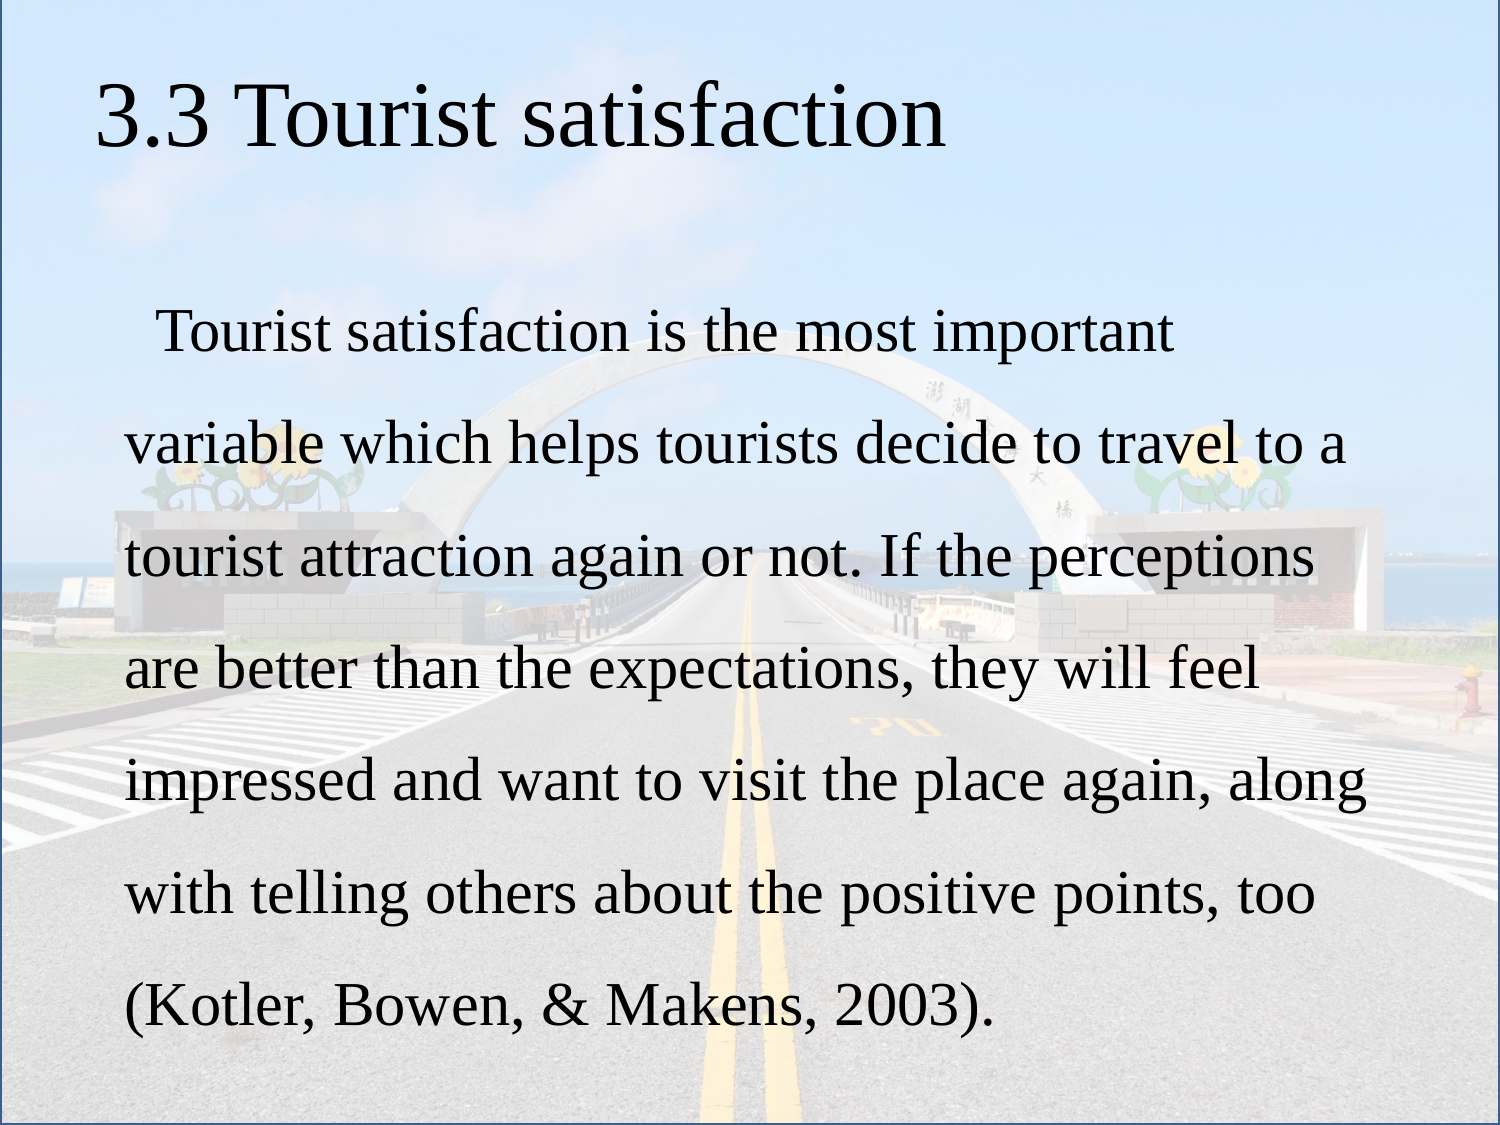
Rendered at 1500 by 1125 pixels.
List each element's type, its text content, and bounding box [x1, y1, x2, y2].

title 3.3 Tourist satisfaction [78, 39, 965, 178]
text_box [0, 0, 1500, 1125]
text_box Tourist satisfaction is the most important variable which helps tourists decide to travel to a tourist attraction again or not. If the perceptions are better than the expectations, they will feel impressed and want to visit the place again, along with telling others about the positive points, too (Kotler, Bowen, & Makens, 2003). [109, 243, 1391, 1046]
